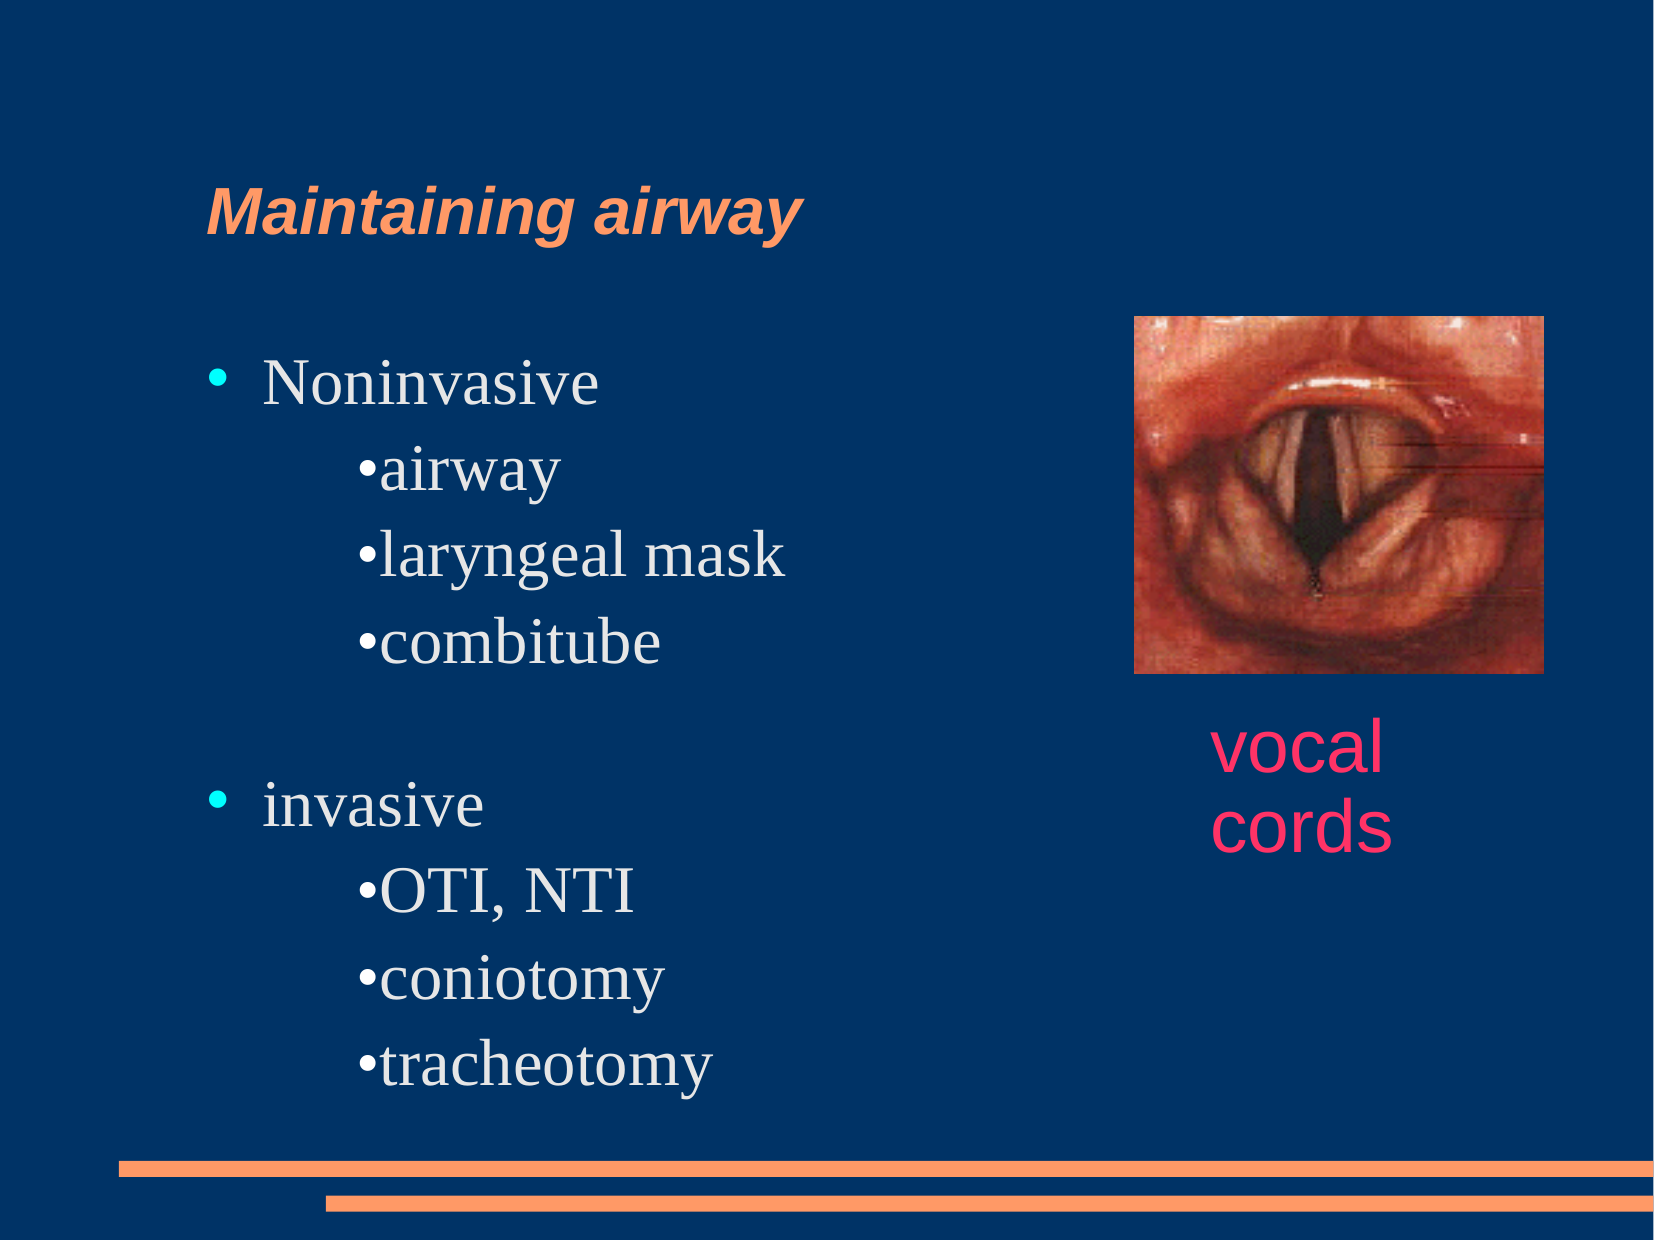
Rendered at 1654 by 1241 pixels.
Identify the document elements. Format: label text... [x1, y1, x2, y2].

title Maintaining airway [206, 110, 1613, 317]
list Noninvasive airway laryngeal mask combitube invasive OTI, NTI coniotomy tracheotomy [206, 348, 1016, 1241]
text_box vocal cords [1210, 708, 1490, 869]
picture [1134, 316, 1544, 674]
